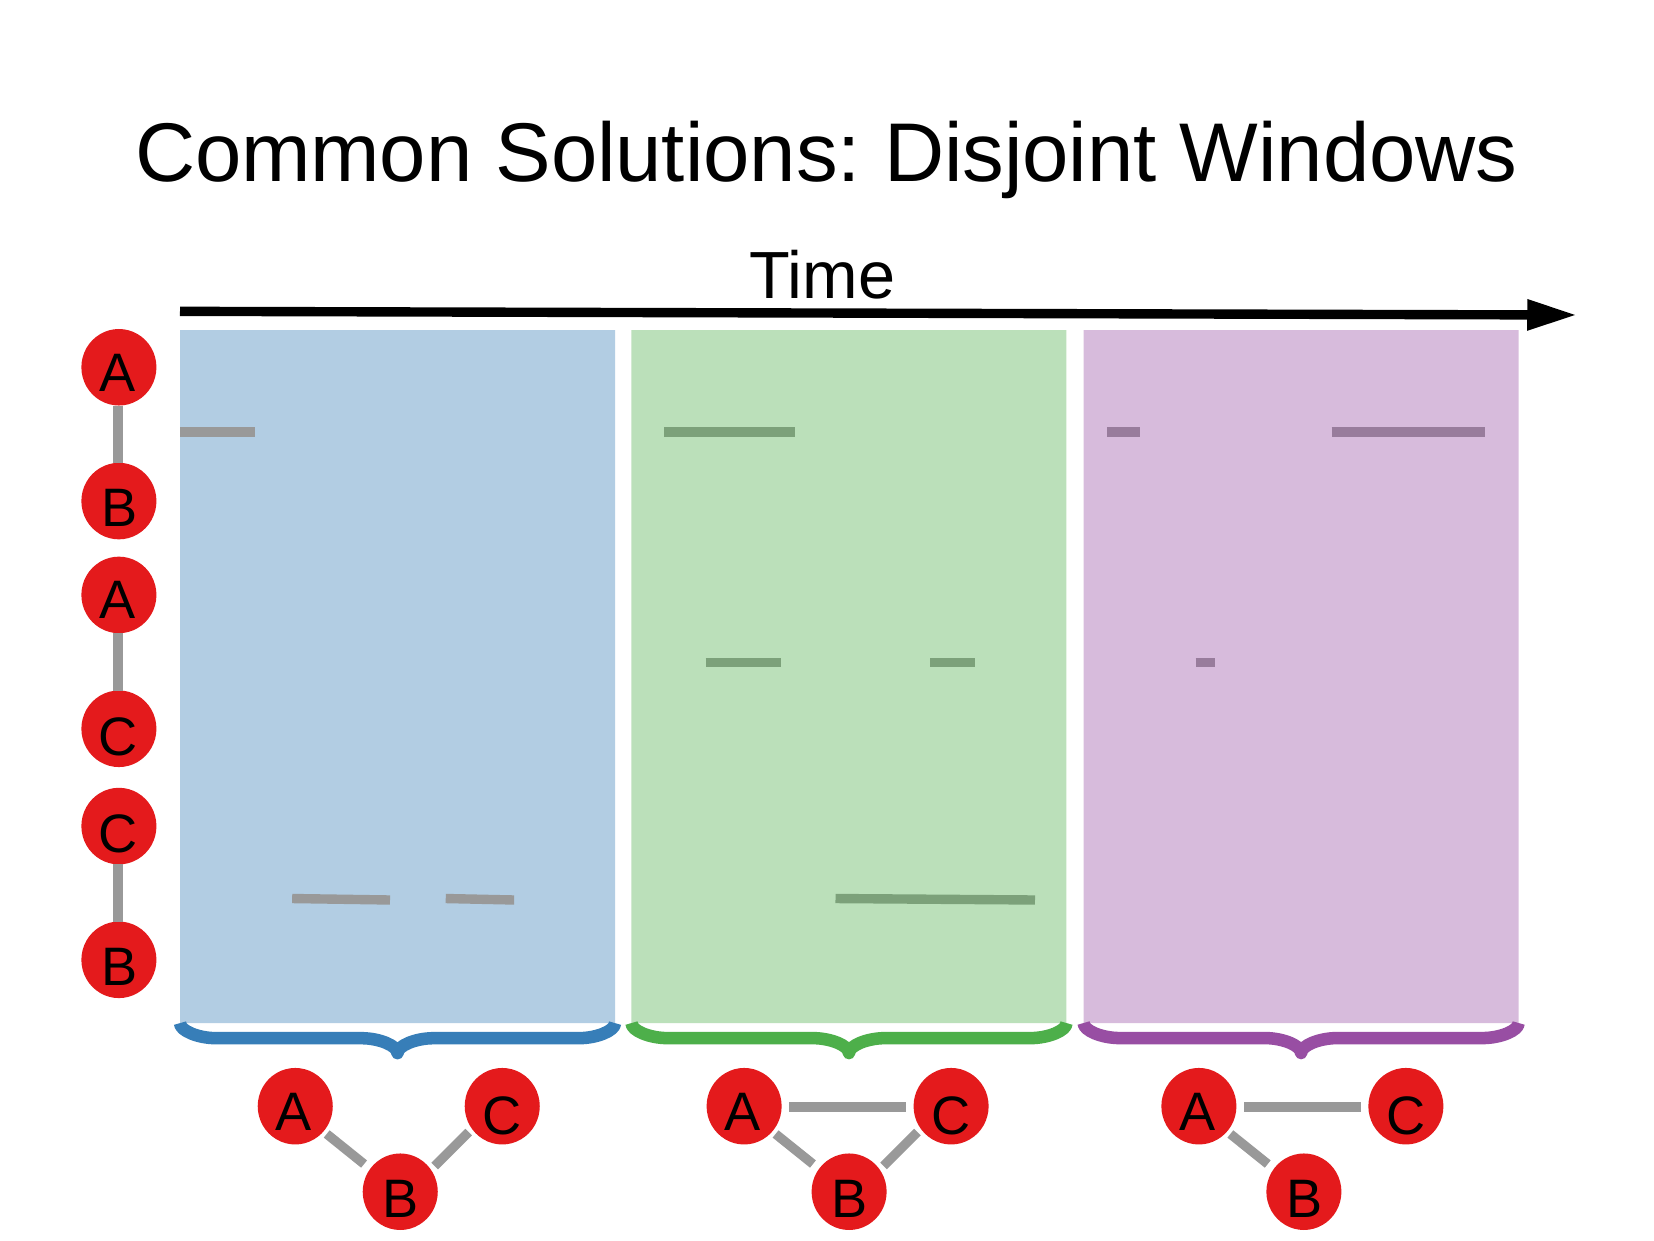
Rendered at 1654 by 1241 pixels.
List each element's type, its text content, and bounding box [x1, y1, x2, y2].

text_box Time [735, 230, 911, 308]
text_box C [1371, 1078, 1436, 1148]
text_box B [86, 470, 151, 540]
text_box C [83, 796, 152, 866]
text_box [982, 1084, 989, 1128]
text_box [180, 330, 616, 1024]
text_box [149, 572, 157, 618]
text_box [81, 941, 86, 979]
text_box [433, 1173, 438, 1211]
text_box [326, 1084, 333, 1129]
text_box [152, 808, 157, 845]
text_box [98, 328, 139, 335]
text_box [882, 1173, 887, 1211]
text_box [828, 1153, 870, 1160]
text_box [379, 1153, 422, 1160]
text_box [811, 1173, 816, 1210]
text_box [1436, 1083, 1444, 1130]
text_box [1380, 1067, 1432, 1078]
text_box B [1271, 1160, 1336, 1230]
text_box [476, 1067, 528, 1078]
text_box B [367, 1160, 433, 1230]
text_box [1266, 1173, 1271, 1211]
text_box [151, 940, 157, 980]
text_box [1229, 1083, 1237, 1130]
text_box [151, 481, 157, 521]
text_box [631, 330, 1067, 1024]
text_box [533, 1084, 540, 1129]
text_box [1283, 1153, 1325, 1160]
text_box C [467, 1078, 533, 1148]
text_box A [1164, 1073, 1229, 1143]
text_box A [260, 1073, 326, 1143]
title Common Solutions: Disjoint Windows [82, 49, 1571, 257]
text_box [725, 1067, 763, 1073]
text_box [97, 463, 141, 470]
text_box A [84, 562, 149, 632]
text_box [152, 710, 157, 747]
text_box [81, 482, 86, 520]
text_box [1336, 1171, 1342, 1212]
text_box [95, 787, 143, 796]
text_box [775, 1084, 782, 1128]
text_box B [816, 1160, 882, 1230]
text_box C [83, 698, 152, 768]
text_box [1180, 1067, 1218, 1073]
text_box B [86, 928, 151, 998]
text_box A [709, 1073, 775, 1143]
text_box [149, 344, 157, 391]
text_box [276, 1067, 314, 1073]
text_box [925, 1067, 977, 1078]
text_box [96, 690, 142, 698]
text_box C [916, 1078, 982, 1148]
text_box [362, 1174, 367, 1210]
text_box [1083, 330, 1519, 1024]
text_box A [84, 335, 149, 404]
text_box [99, 556, 138, 562]
text_box [98, 921, 140, 928]
